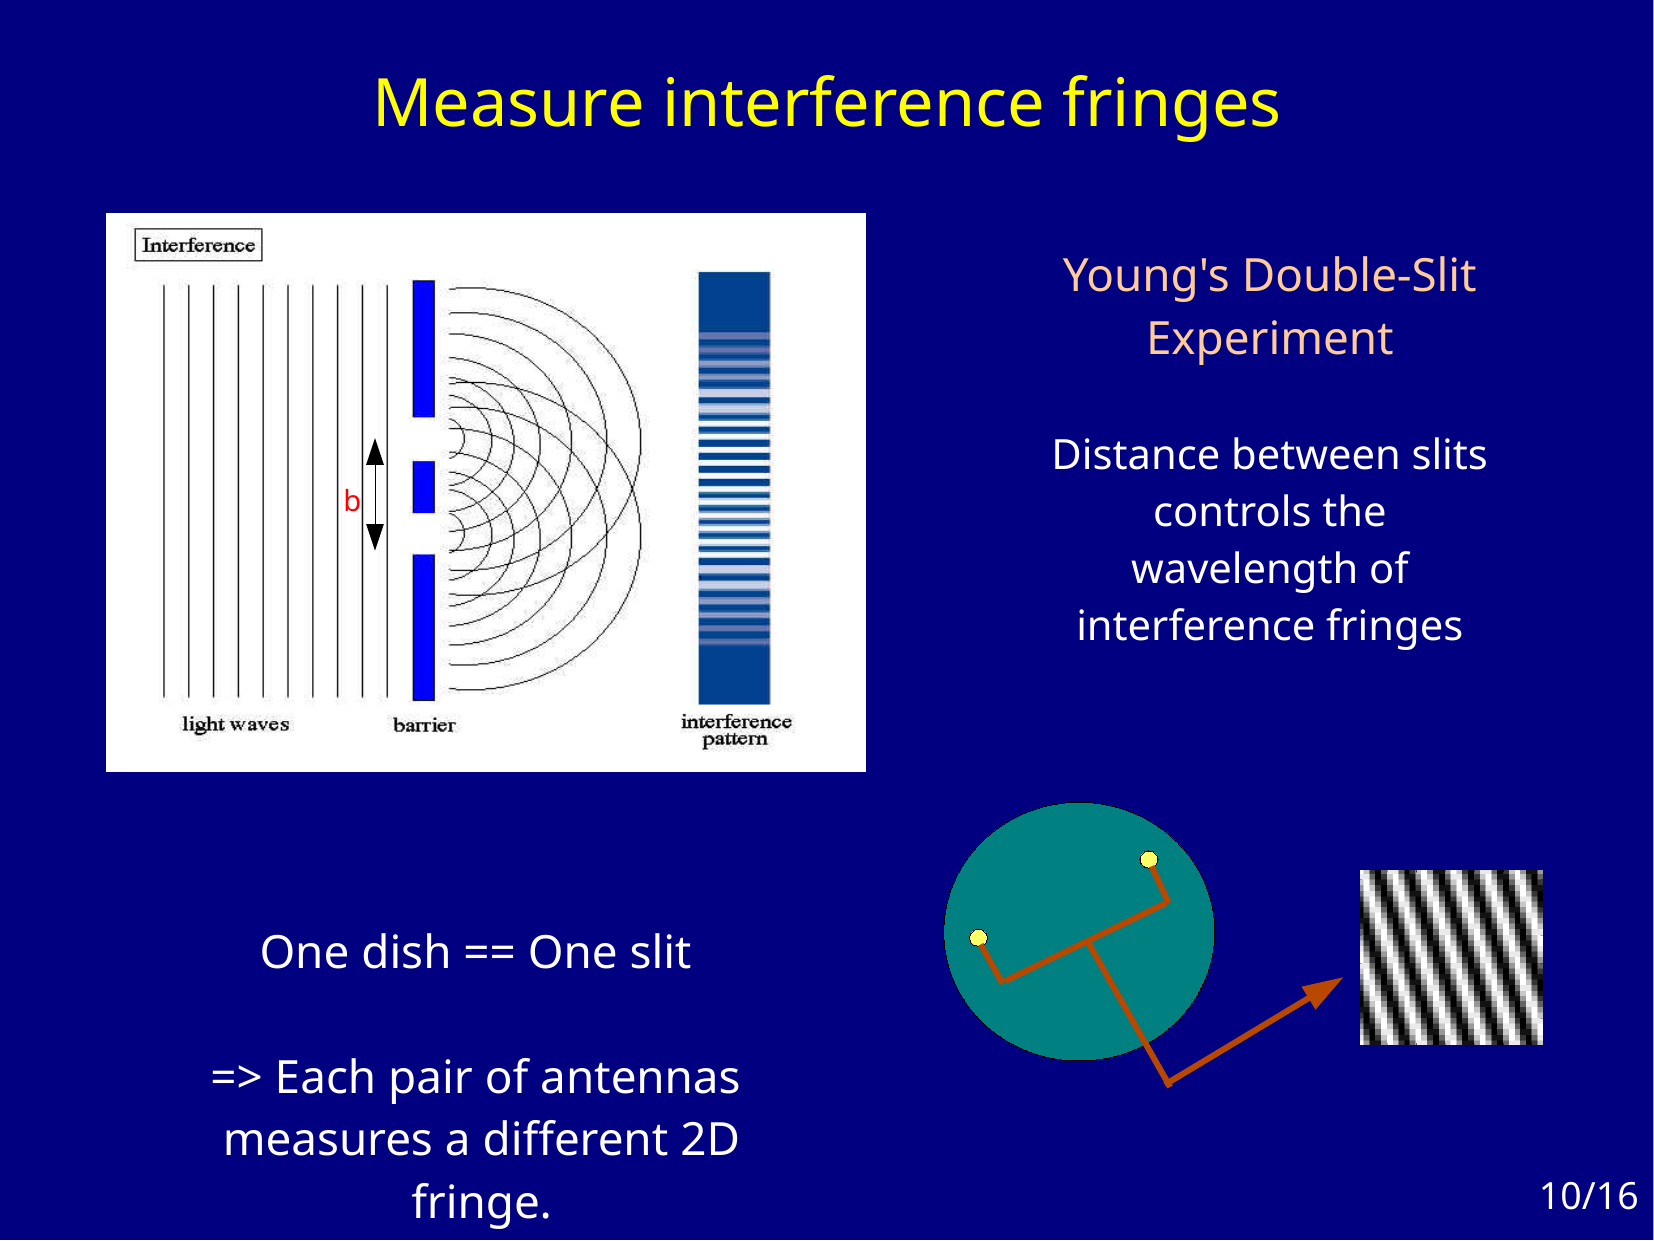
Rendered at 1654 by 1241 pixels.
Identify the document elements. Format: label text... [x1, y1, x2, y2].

text_box Young's Double-Slit Experiment Distance between slits controls the wavelength of interference fringes [1030, 235, 1510, 601]
text_box [943, 802, 1215, 1061]
picture [1360, 870, 1543, 1045]
text_box b [316, 473, 389, 543]
title Measure interference fringes [121, 43, 1534, 158]
text_box One dish == One slit => Each pair of antennas measures a different 2D fringe. [136, 911, 828, 1212]
picture [106, 213, 866, 772]
